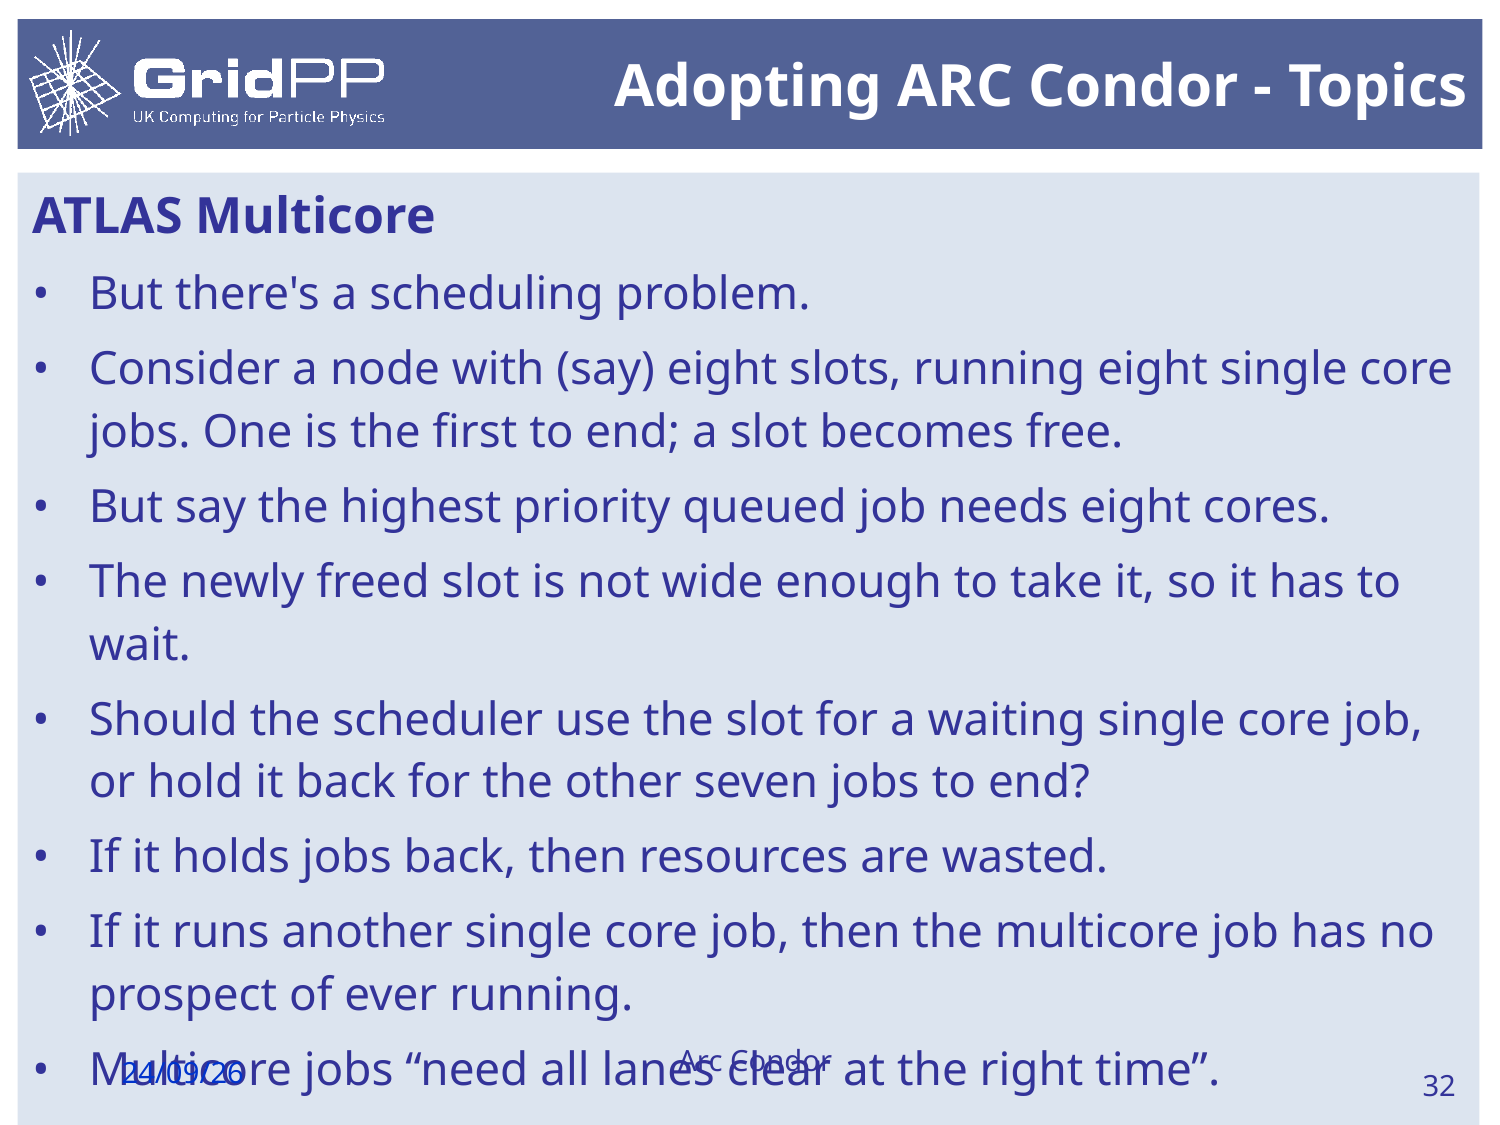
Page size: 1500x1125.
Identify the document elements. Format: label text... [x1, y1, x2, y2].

picture [29, 30, 384, 136]
text_box <number> [1388, 1059, 1471, 1094]
text_box 02/03/16 [29, 1046, 337, 1095]
title Adopting ARC Condor - Topics [513, 19, 1483, 149]
list ATLAS Multicore But there's a scheduling problem. Consider a node with (say) eight slots, running eight single core jobs. One is the first to end; a slot becomes free. But say the highest priority queued job needs eight cores. The newly freed slot is not wide enough to take it, so it has to wait. Should the scheduler use the slot for a waiting single core job, or hold it back for the other seven jobs to end? If it holds jobs back, then resources are wasted. If it runs another single core job, then the multicore job has no prospect of ever running. Multicore jobs “need all lanes clear at the right time”. [17, 172, 1480, 1039]
text_box Arc Condor [536, 1034, 975, 1094]
